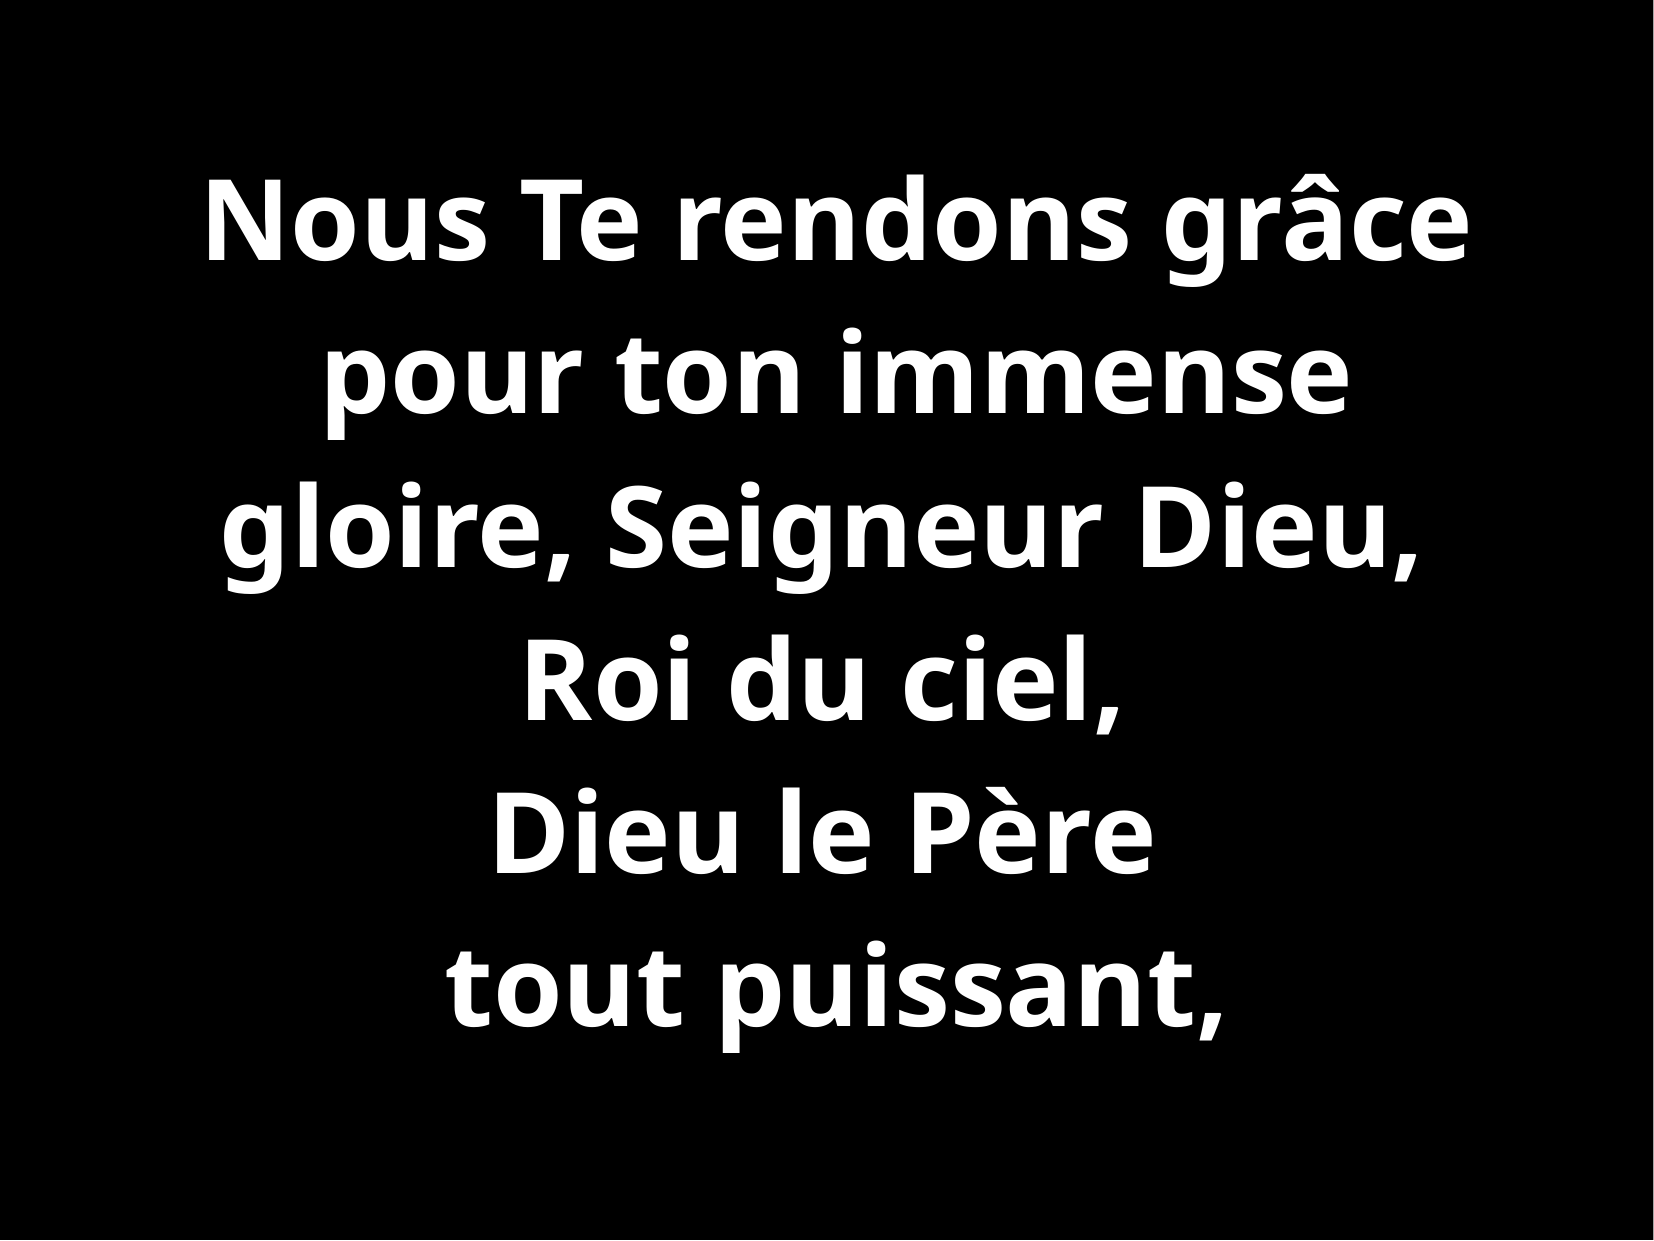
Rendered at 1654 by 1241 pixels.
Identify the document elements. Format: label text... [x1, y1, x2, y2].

subtitle Nous Te rendons grâce pour ton immense gloire, Seigneur Dieu, Roi du ciel, Dieu le Père tout puissant, [161, 0, 1512, 1073]
